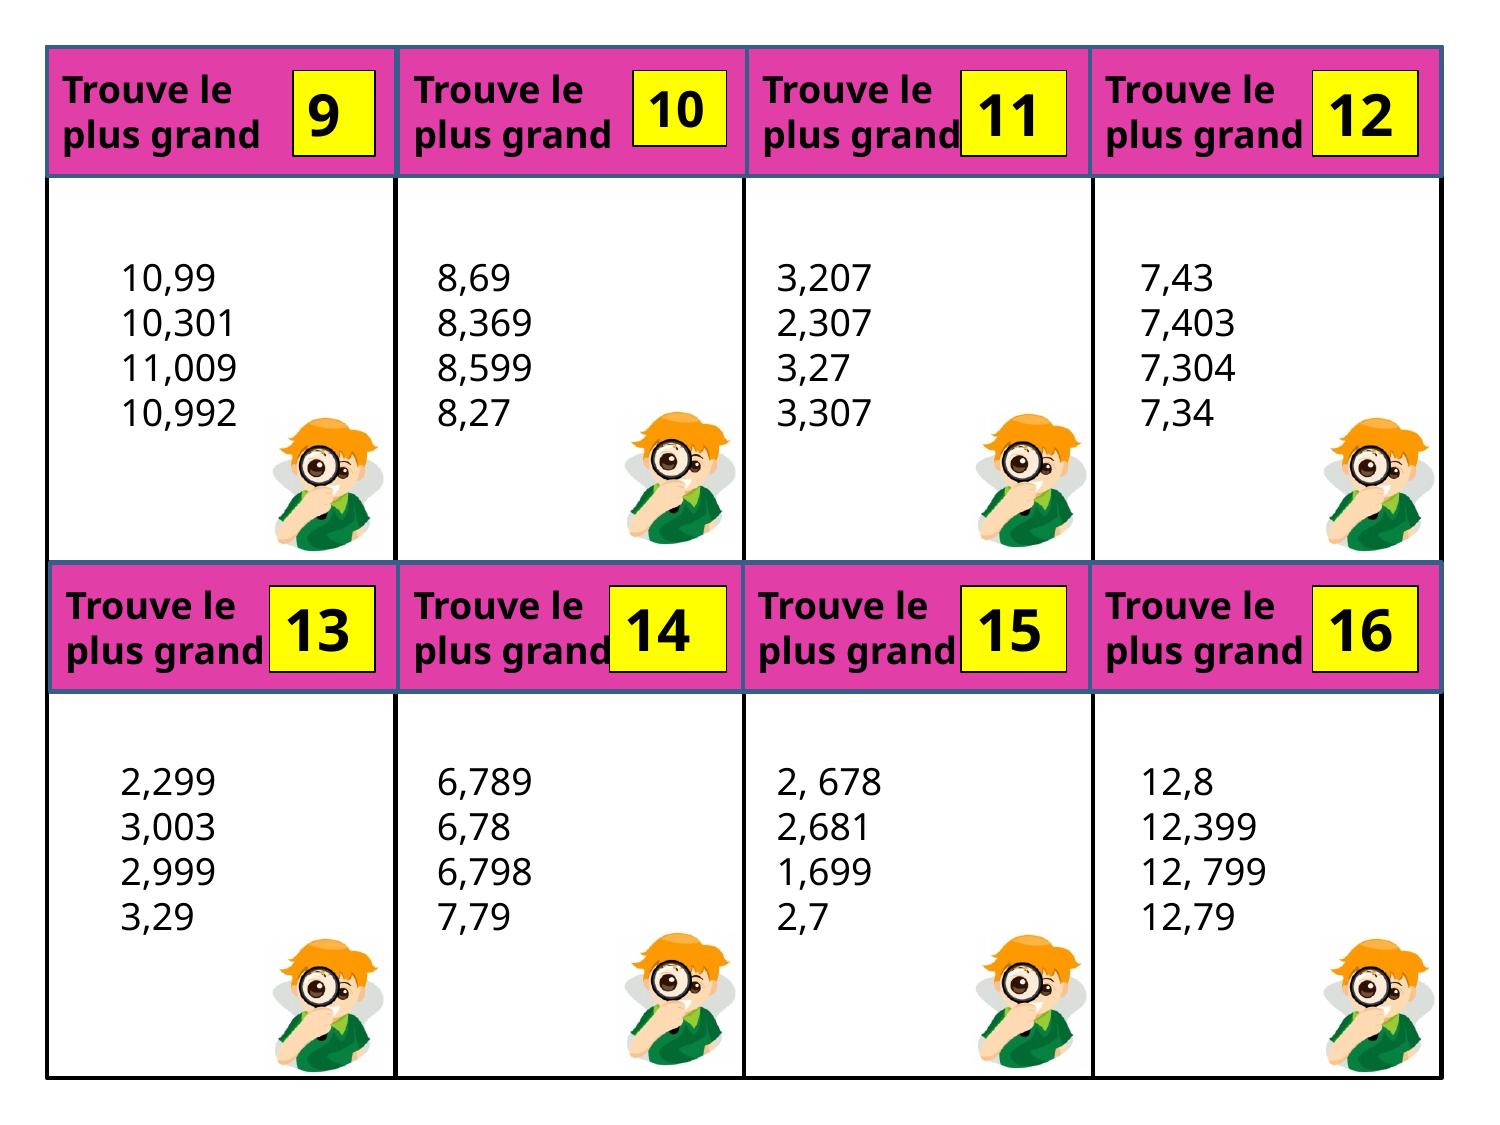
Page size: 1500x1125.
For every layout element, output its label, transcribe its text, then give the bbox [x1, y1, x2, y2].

picture [621, 410, 739, 545]
text_box 16 [1312, 585, 1418, 672]
picture [972, 933, 1090, 1069]
text_box 10,99 10,301 11,009 10,992 [105, 246, 256, 443]
text_box 2,299 3,003 2,999 3,29 [105, 750, 239, 947]
picture [1320, 937, 1438, 1073]
text_box 13 [269, 585, 376, 672]
picture [269, 416, 387, 552]
picture [621, 931, 739, 1066]
text_box Trouve le plus grand [398, 562, 743, 691]
text_box Trouve le plus grand [50, 562, 398, 691]
text_box Trouve le plus grand [47, 47, 396, 176]
picture [972, 412, 1090, 548]
text_box 3,207 2,307 3,27 3,307 [761, 246, 896, 443]
text_box 12 [1312, 70, 1418, 157]
text_box Trouve le plus grand [1090, 47, 1441, 176]
picture [269, 937, 387, 1073]
text_box 11 [960, 70, 1067, 157]
text_box 2, 678 2,681 1,699 2,7 [761, 750, 907, 947]
text_box 14 [609, 585, 727, 672]
text_box 6,789 6,78 6,798 7,79 [421, 750, 556, 947]
text_box Trouve le plus grand [743, 562, 1090, 691]
text_box 10 [632, 70, 727, 147]
text_box 7,43 7,403 7,304 7,34 [1125, 246, 1259, 443]
text_box Trouve le plus grand [398, 47, 747, 176]
text_box 15 [960, 585, 1067, 672]
picture [1320, 416, 1438, 552]
text_box 12,8 12,399 12, 799 12,79 [1125, 750, 1287, 947]
text_box Trouve le plus grand [747, 47, 1090, 176]
text_box 8,69 8,369 8,599 8,27 [421, 246, 556, 443]
text_box 9 [292, 70, 376, 157]
text_box Trouve le plus grand [1090, 562, 1441, 691]
